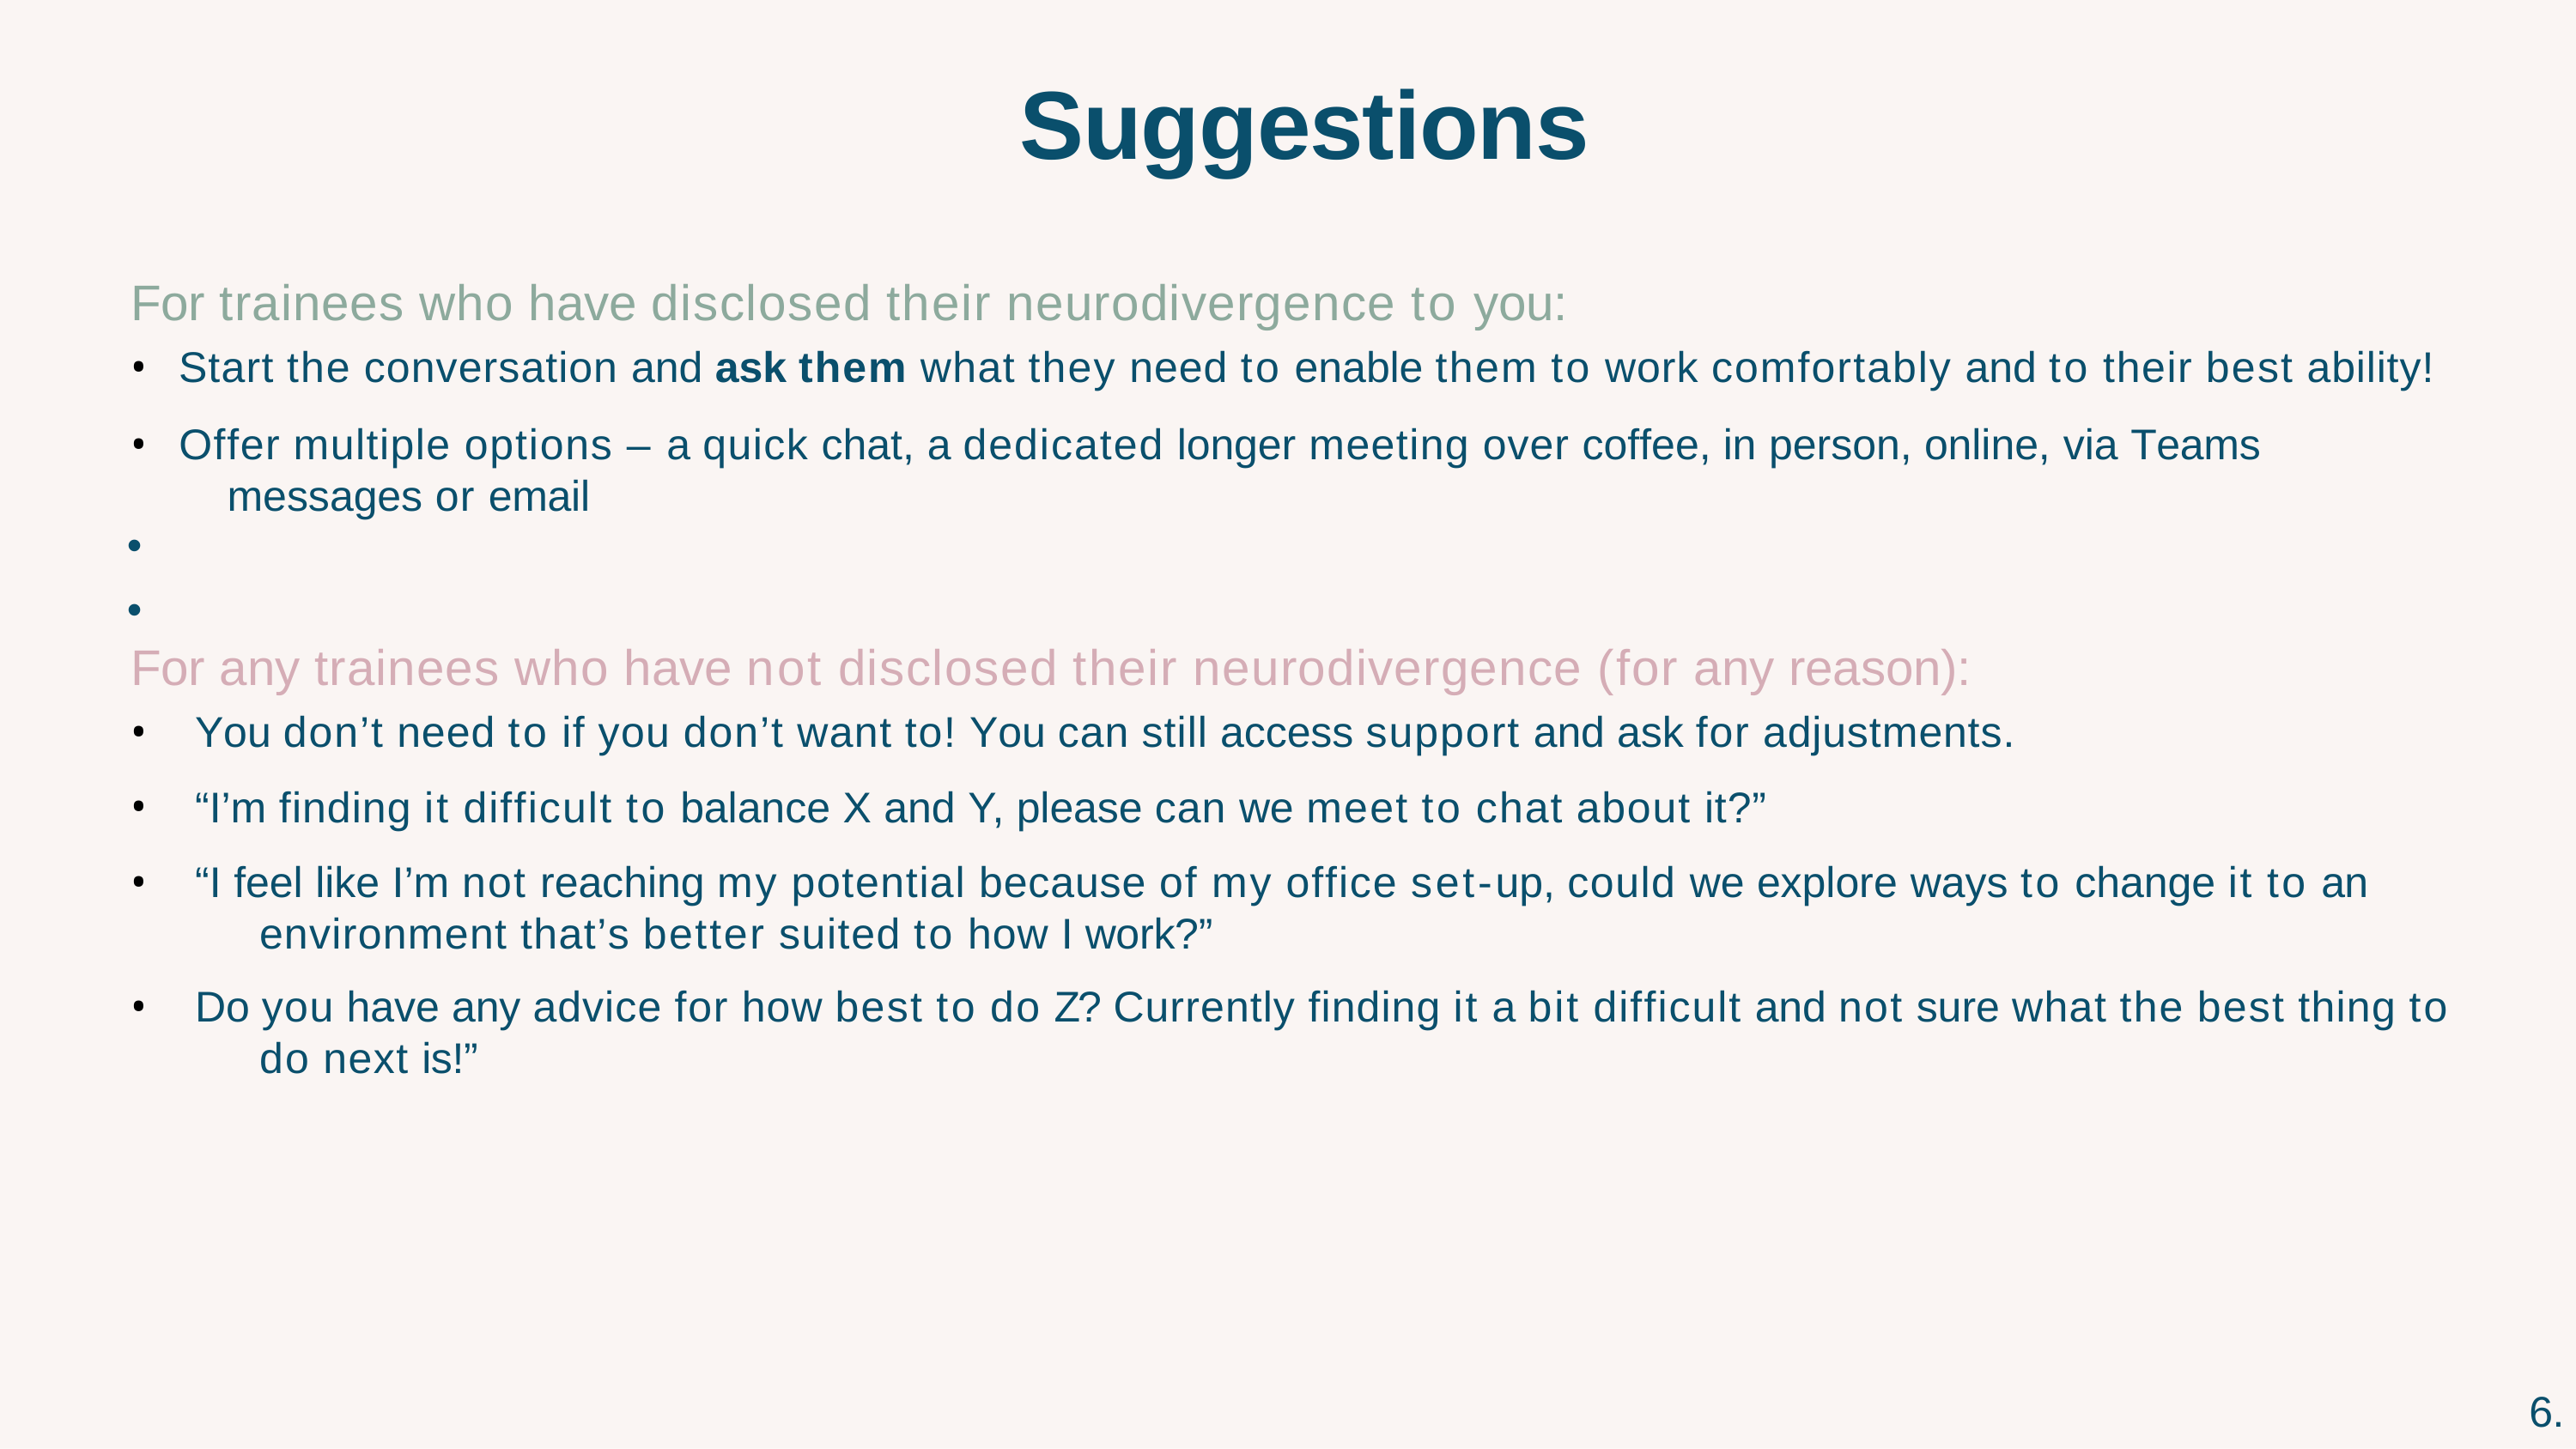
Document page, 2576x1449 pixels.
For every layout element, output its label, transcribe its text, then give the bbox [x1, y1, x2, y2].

text_box 6. [2527, 1383, 2567, 1443]
list For trainees who have disclosed their neurodivergence to you: Start the conversation and ask them what they need to enable them to work comfortably and to their best ability! Offer multiple options – a quick chat, a dedicated longer meeting over coffee, in person, online, via Teams messages or email For any trainees who have not disclosed their neurodivergence (for any reason): You don’t need to if you don’t want to! You can still access support and ask for adjustments. “I’m finding it difficult to balance X and Y, please can we meet to chat about it?” “I feel like I’m not reaching my potential because of my office set-up, could we explore ways to change it to an environment that’s better suited to how I work?” Do you have any advice for how best to do Z? Currently finding it a bit difficult and not sure what the best thing to do next is!” [126, 258, 2460, 1081]
title Suggestions [573, 61, 2035, 181]
